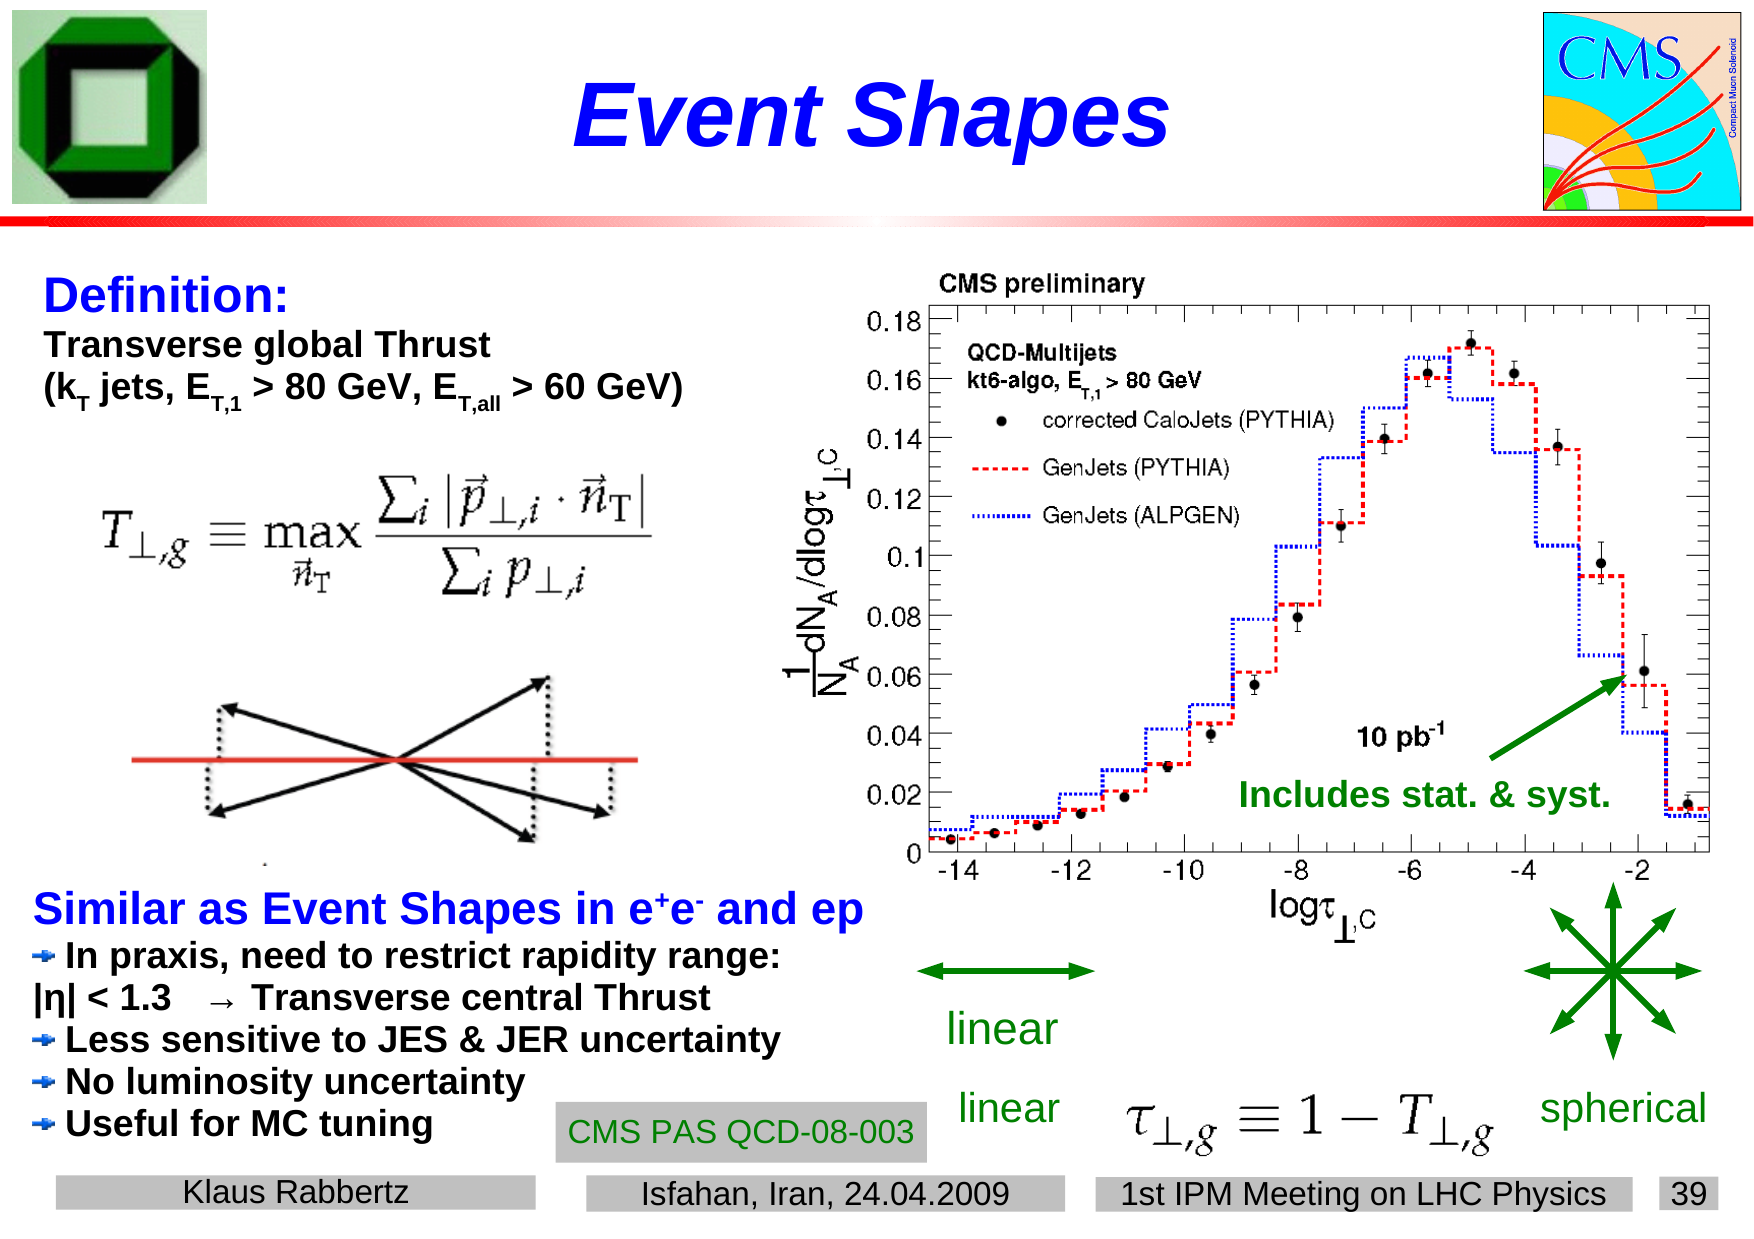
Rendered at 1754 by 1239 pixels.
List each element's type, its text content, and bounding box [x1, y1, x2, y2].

picture [771, 253, 1722, 947]
text_box linear [934, 991, 1071, 1067]
picture [114, 661, 659, 866]
text_box Includes stat. & syst. [1226, 761, 1624, 829]
text_box spherical [1528, 1072, 1720, 1144]
text_box Definition: Transverse global Thrust (kT jets, ET,1 > 80 GeV, ET,all > 60 GeV) [31, 255, 696, 432]
text_box CMS PAS QCD-08-003 [555, 1101, 927, 1163]
picture [12, 10, 207, 204]
title Event Shapes [220, 27, 1525, 202]
picture [1118, 1082, 1498, 1164]
picture [75, 457, 675, 621]
text_box Similar as Event Shapes in e+e- and ep In praxis, need to restrict rapidity range: |η| < 1.3 → Transverse central Thrust Less sensitive to JES & JER uncertainty No luminosity uncertainty Useful for MC tuning [21, 871, 890, 1164]
text_box linear [946, 1072, 1073, 1144]
picture [1542, 11, 1742, 211]
